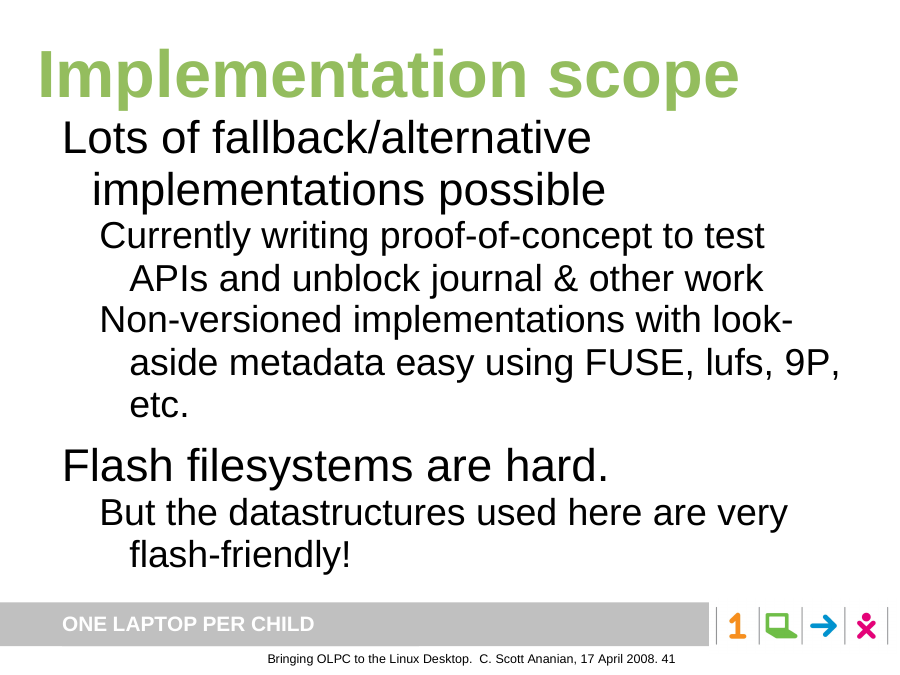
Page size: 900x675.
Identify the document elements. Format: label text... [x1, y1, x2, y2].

picture [844, 598, 897, 654]
list Lots of fallback/alternative implementations possible Currently writing proof-of-concept to test APIs and unblock journal & other work Non-versioned implementations with look-aside metadata easy using FUSE, lufs, 9P, etc. Flash filesystems are hard. But the datastructures used here are very flash-friendly! [61, 112, 844, 675]
title Implementation scope [37, 37, 856, 225]
